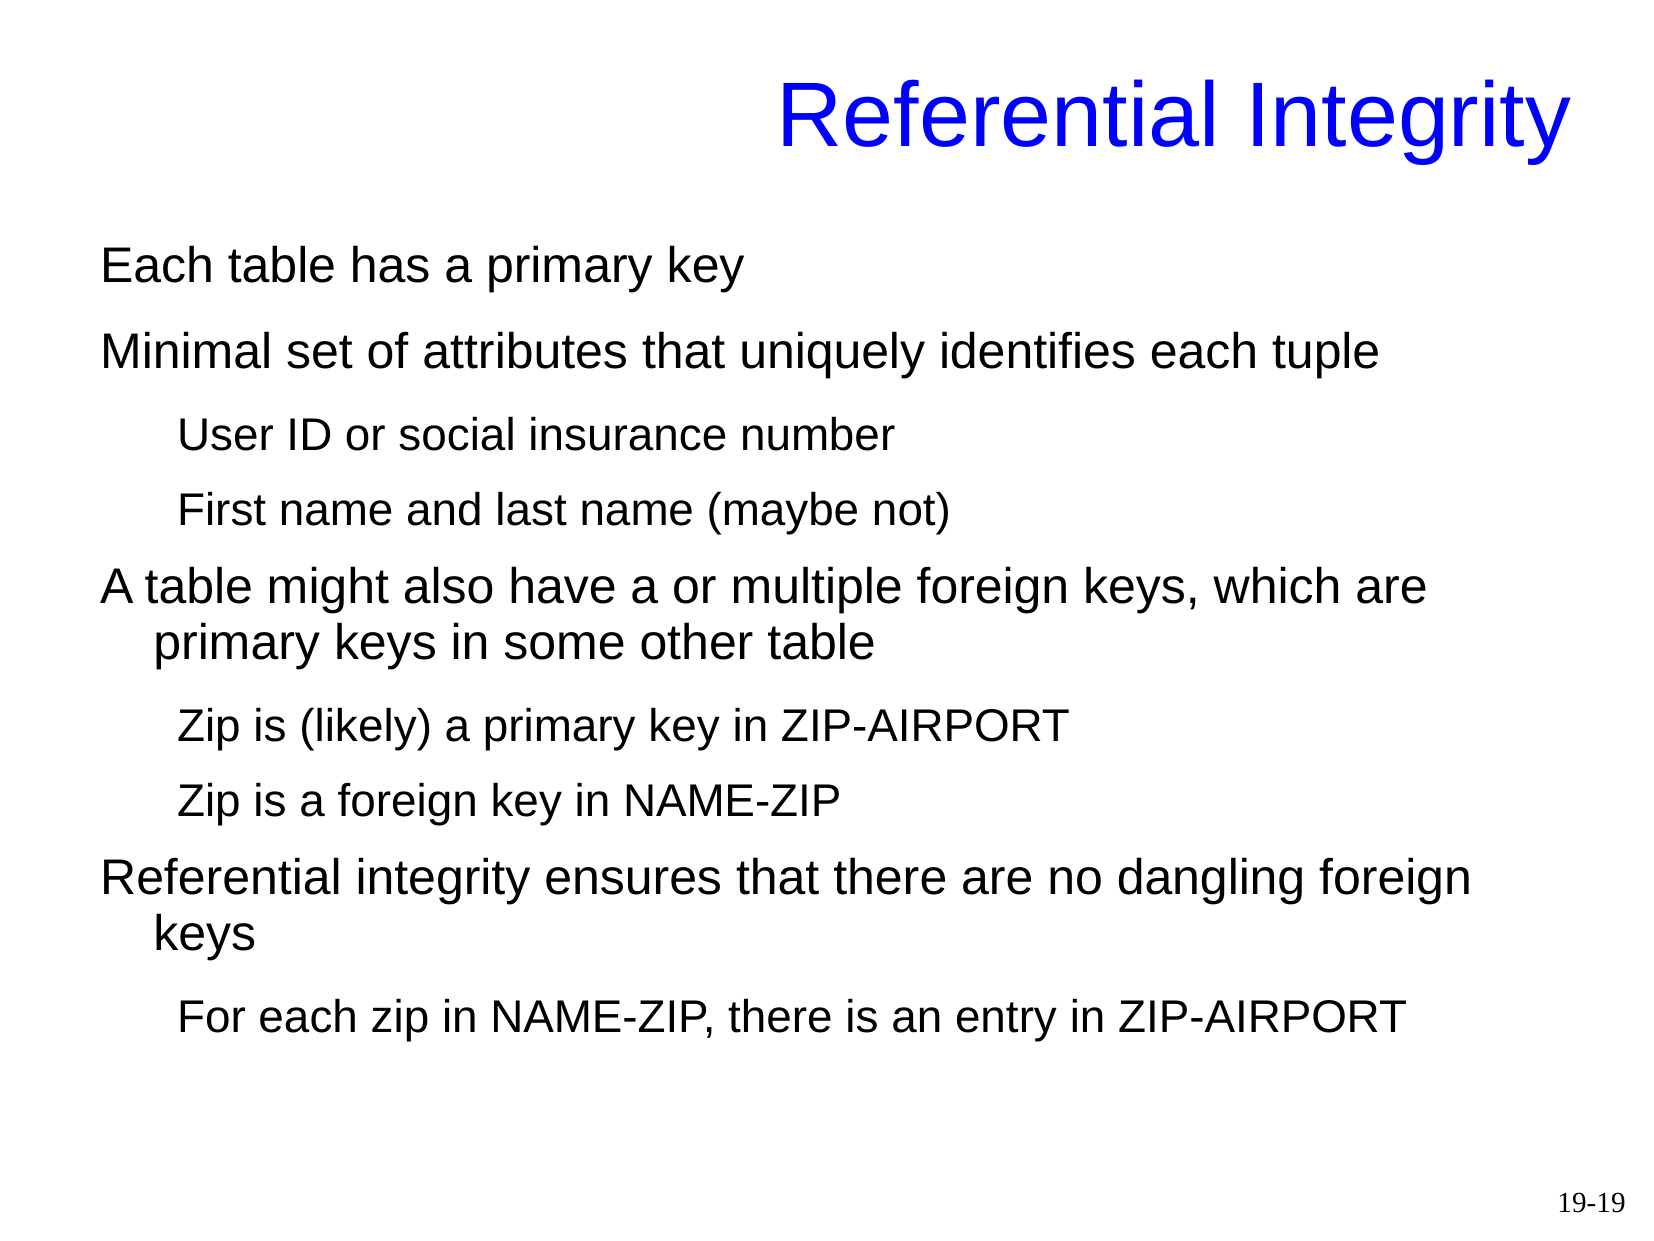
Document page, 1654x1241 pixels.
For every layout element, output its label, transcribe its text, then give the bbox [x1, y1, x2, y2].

list Each table has a primary key Minimal set of attributes that uniquely identifies each tuple User ID or social insurance number First name and last name (maybe not) A table might also have a or multiple foreign keys, which are primary keys in some other table Zip is (likely) a primary key in ZIP-AIRPORT Zip is a foreign key in NAME-ZIP Referential integrity ensures that there are no dangling foreign keys For each zip in NAME-ZIP, there is an entry in ZIP-AIRPORT [82, 237, 1571, 1170]
title Referential Integrity [84, 11, 1573, 218]
